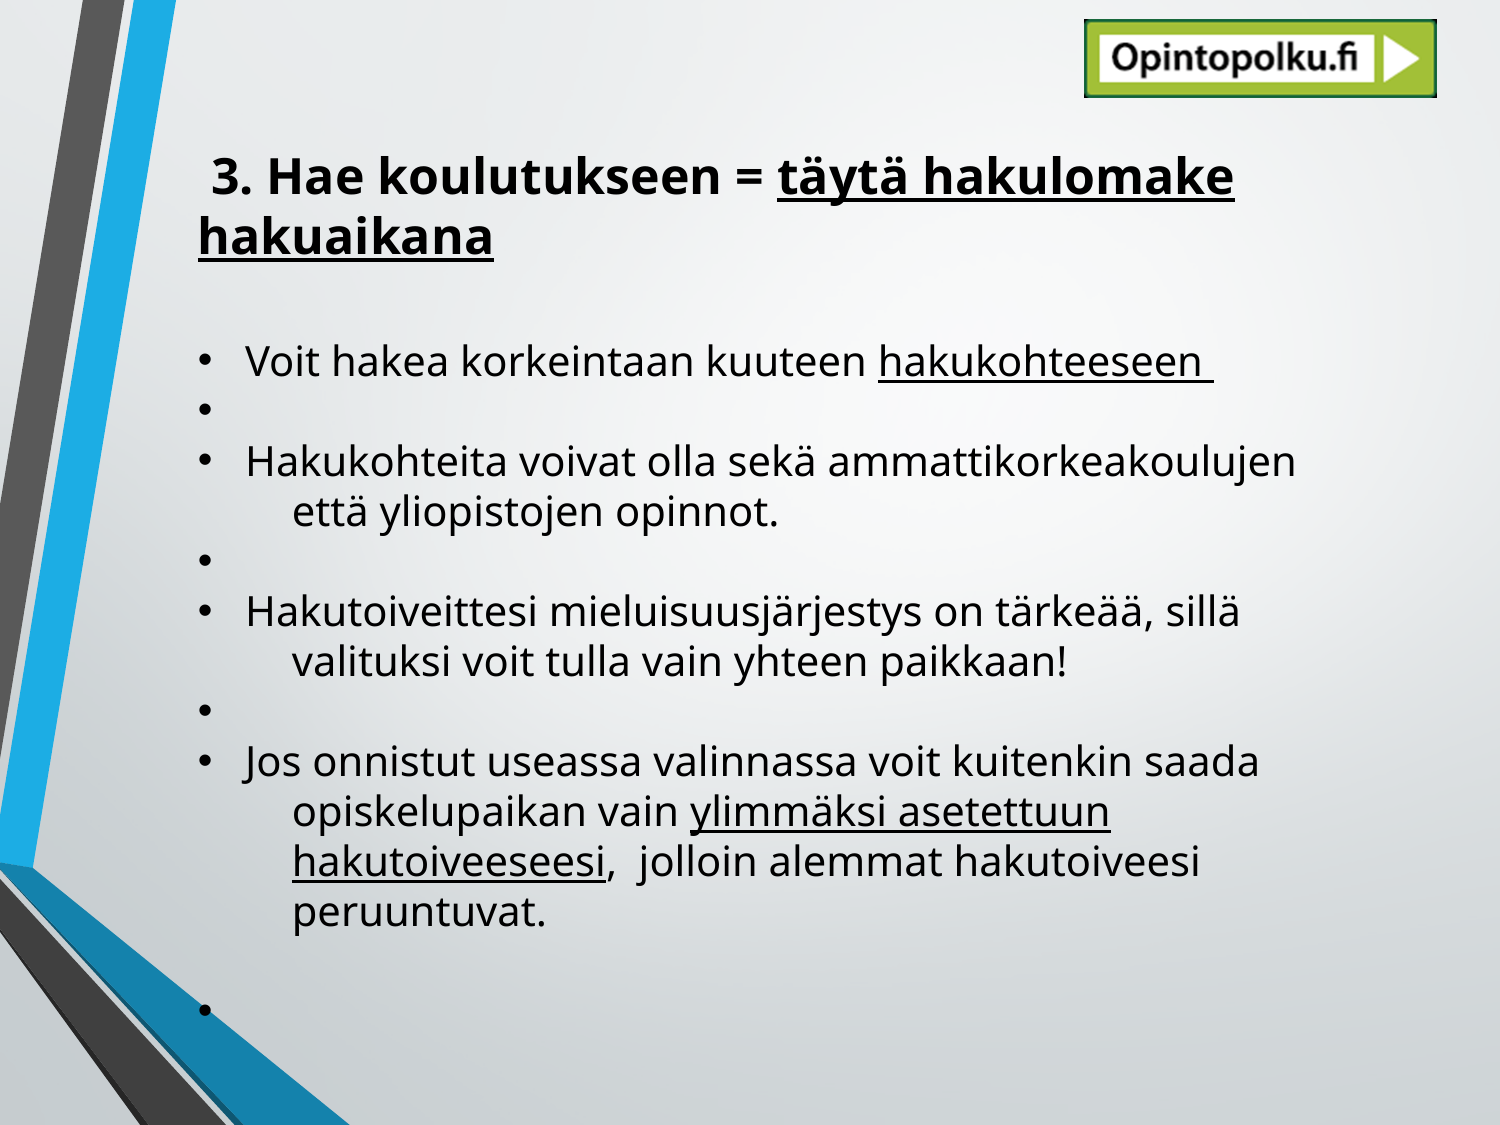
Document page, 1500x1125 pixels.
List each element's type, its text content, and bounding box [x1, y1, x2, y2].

picture [1084, 19, 1437, 99]
text_box 3. Hae koulutukseen = täytä hakulomake hakuaikana Voit hakea korkeintaan kuuteen hakukohteeseen Hakukohteita voivat olla sekä ammattikorkeakoulujen että yliopistojen opinnot. Hakutoiveittesi mieluisuusjärjestys on tärkeää, sillä valituksi voit tulla vain yhteen paikkaan! Jos onnistut useassa valinnassa voit kuitenkin saada opiskelupaikan vain ylimmäksi asetettuun hakutoiveeseesi, jolloin alemmat hakutoiveesi peruuntuvat. [183, 137, 1364, 1093]
